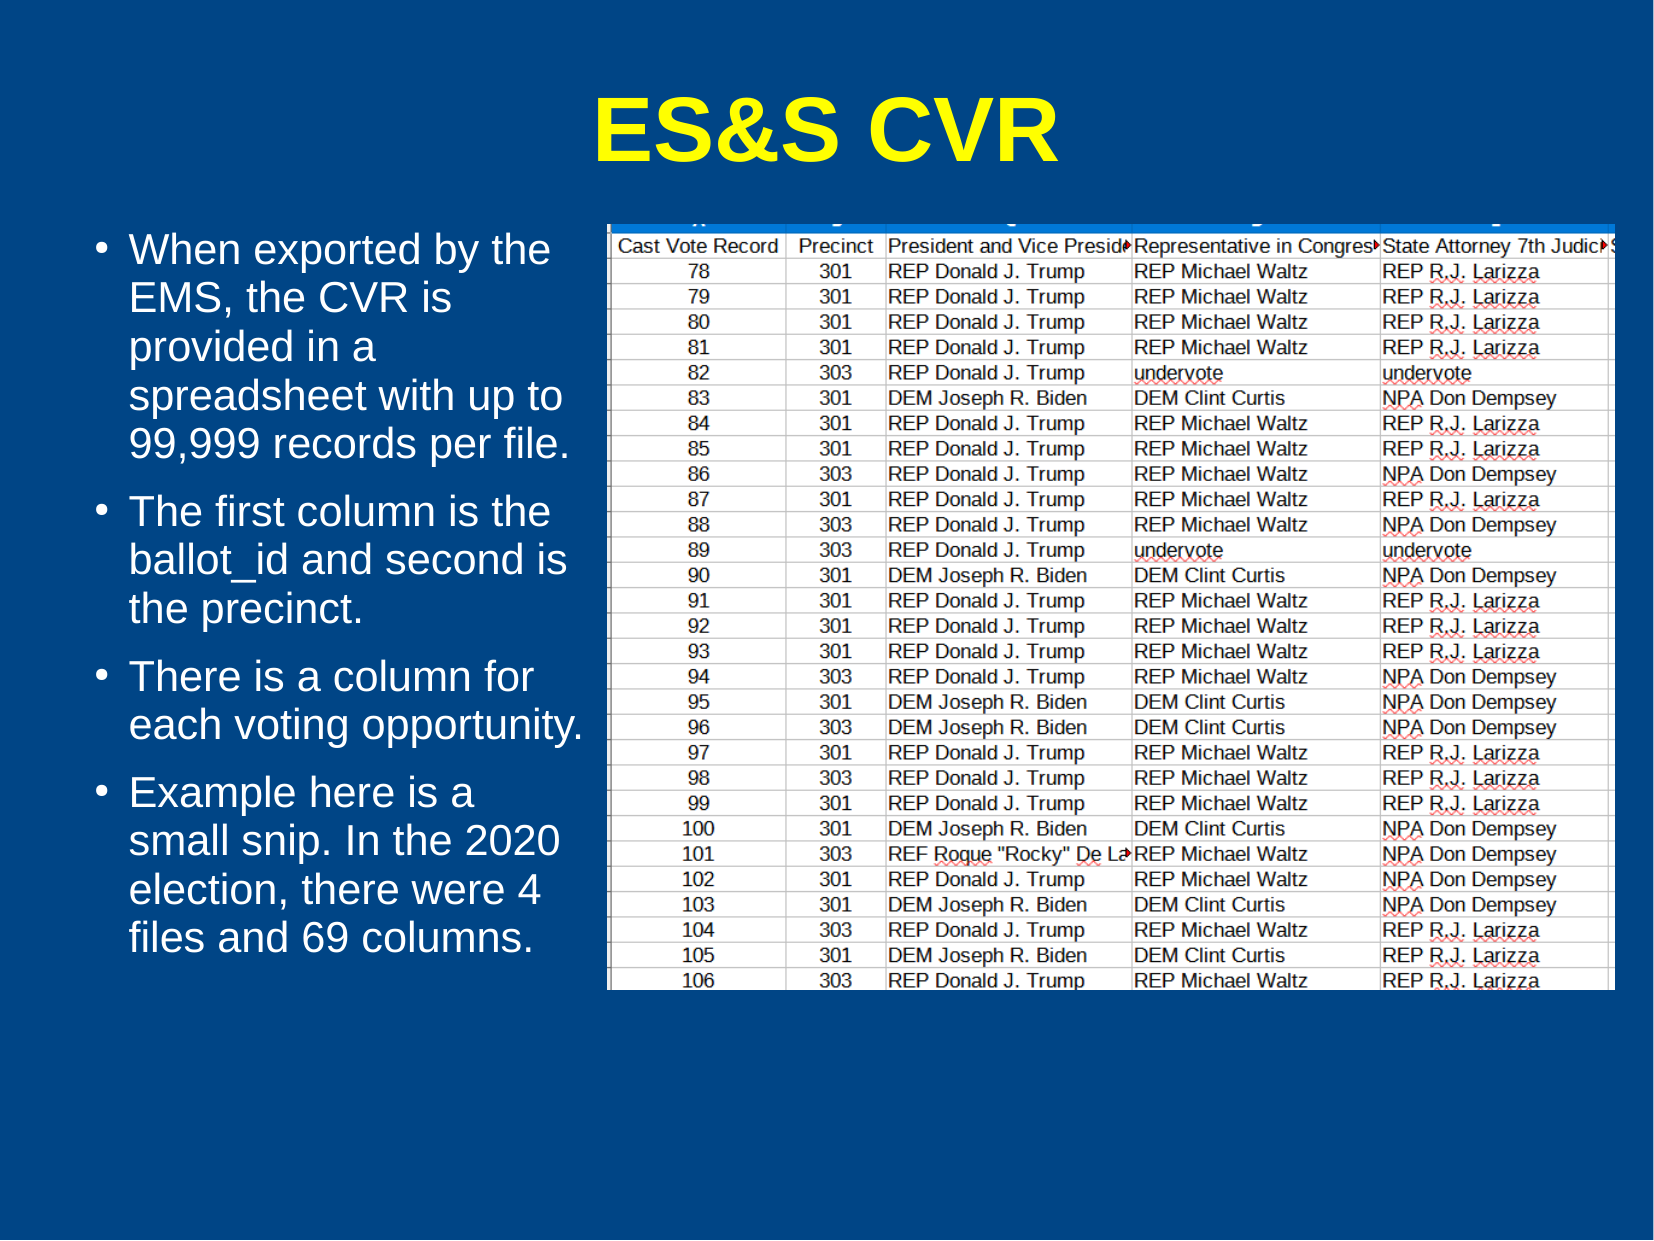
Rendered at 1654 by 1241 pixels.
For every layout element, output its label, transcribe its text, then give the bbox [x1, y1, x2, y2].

title ES&S CVR [82, 49, 1571, 211]
list When exported by the EMS, the CVR is provided in a spreadsheet with up to 99,999 records per file. The first column is the ballot_id and second is the precinct. There is a column for each voting opportunity. Example here is a small snip. In the 2020 election, there were 4 files and 69 columns. [82, 225, 586, 1096]
picture [607, 224, 1615, 991]
